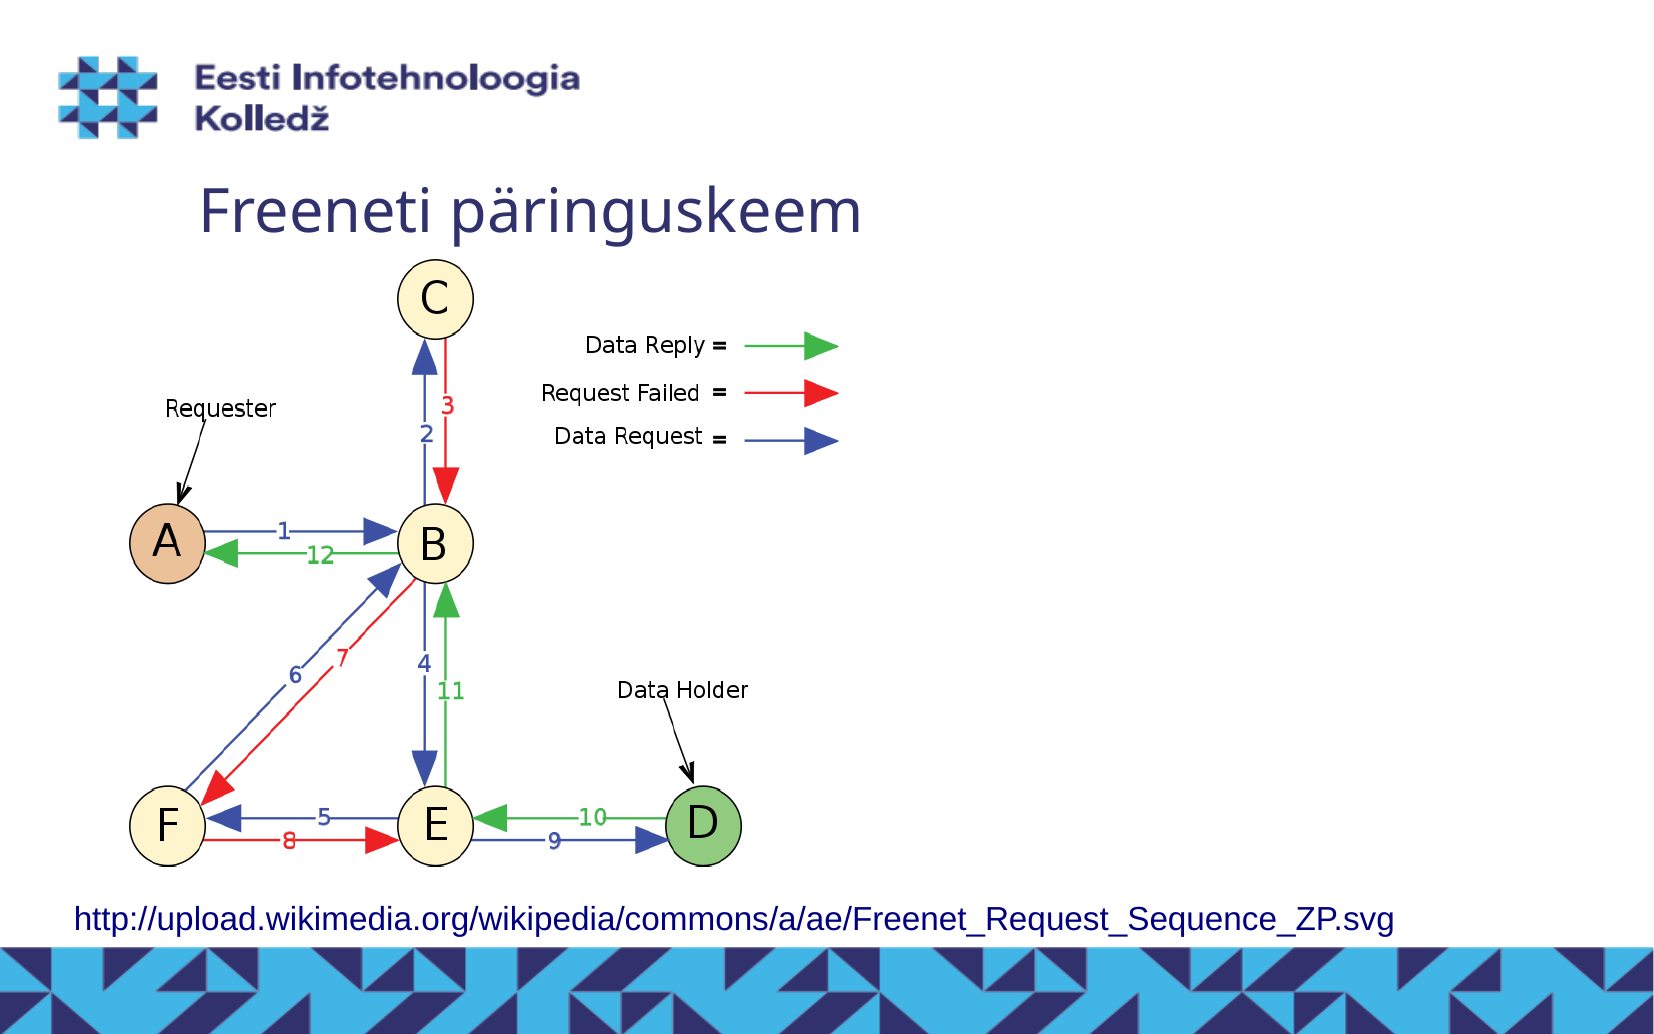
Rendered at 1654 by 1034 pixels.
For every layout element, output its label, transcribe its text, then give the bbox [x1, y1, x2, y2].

title Freeneti päringuskeem [198, 123, 1335, 296]
picture [129, 259, 839, 867]
text_box http://upload.wikimedia.org/wikipedia/commons/a/ae/Freenet_Request_Sequence_ZP.svg [59, 892, 1453, 945]
